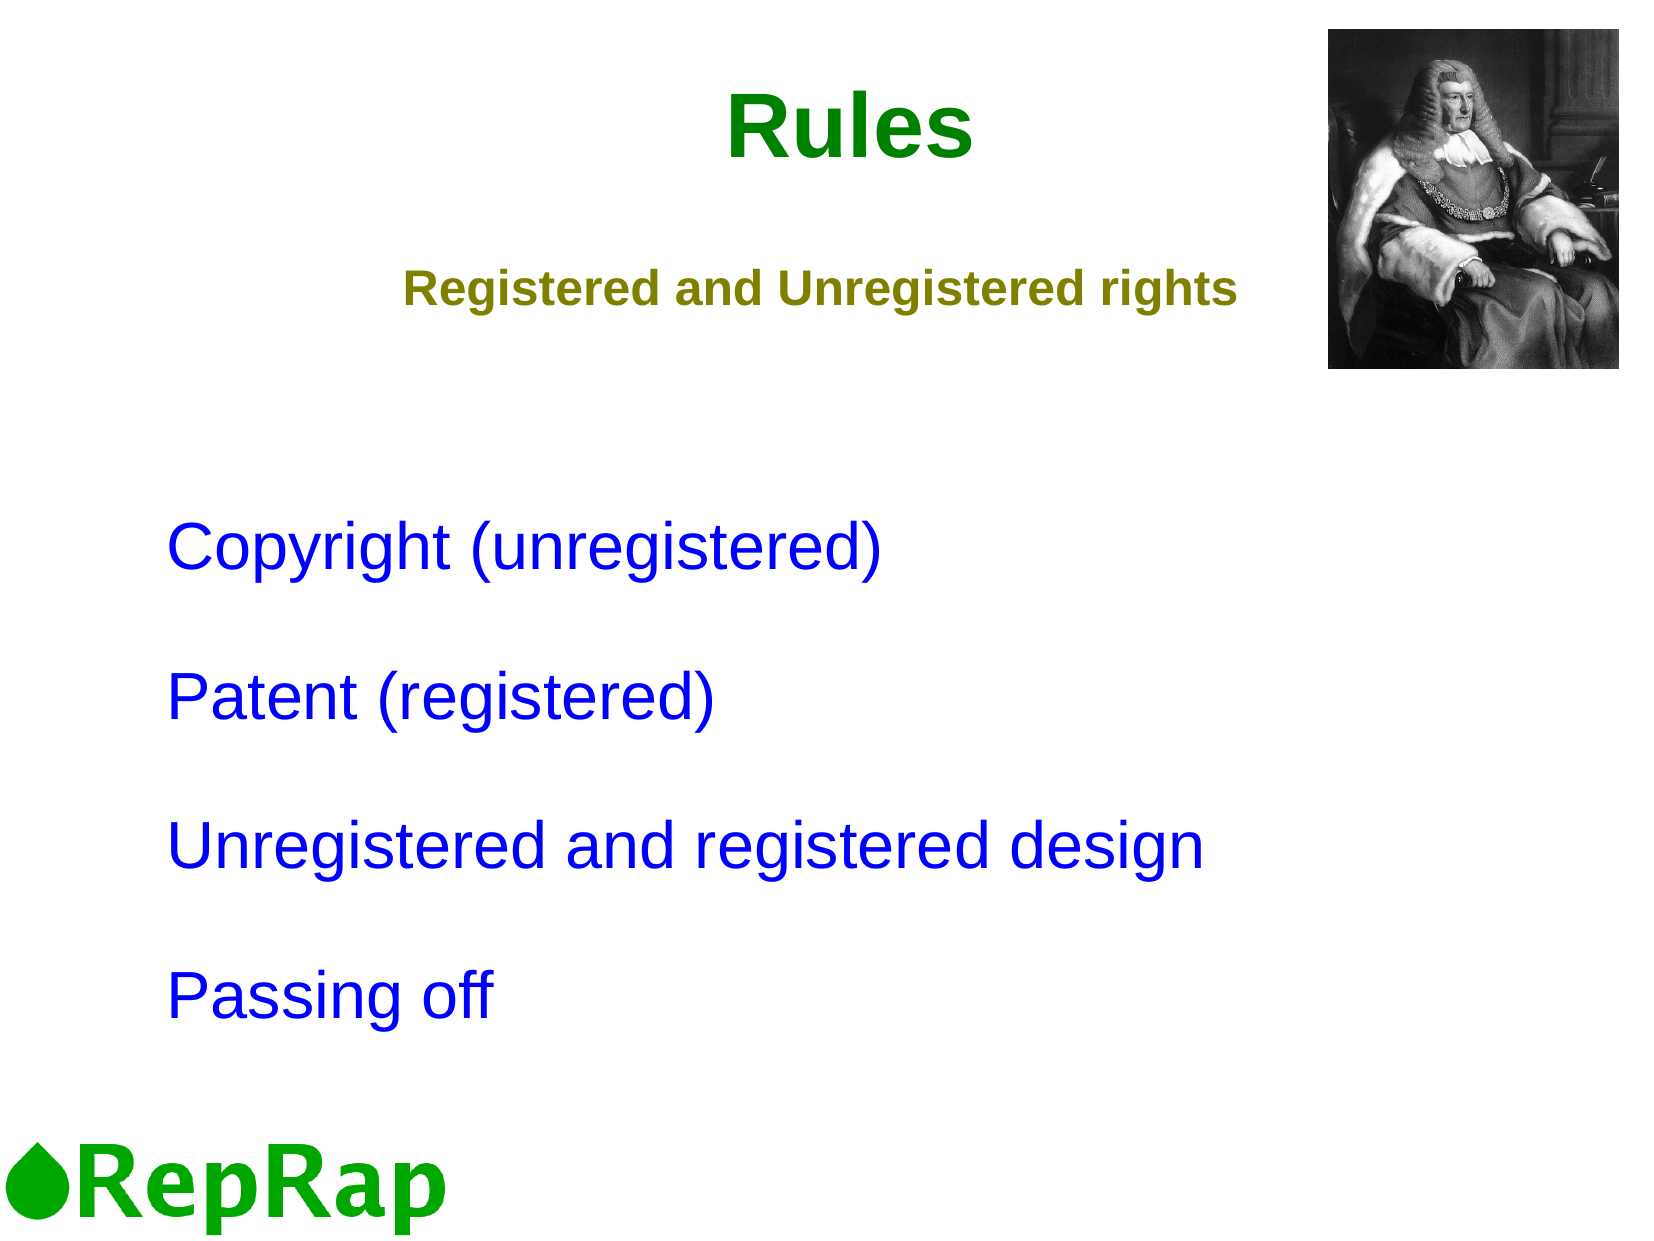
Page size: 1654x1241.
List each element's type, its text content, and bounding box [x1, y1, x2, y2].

text_box Copyright (unregistered) Patent (registered) Unregistered and registered design Passing off [147, 442, 1329, 1025]
picture [1328, 29, 1619, 370]
title Rules [106, 59, 1328, 191]
picture [0, 1138, 451, 1241]
title Registered and Unregistered rights [76, 191, 1565, 384]
